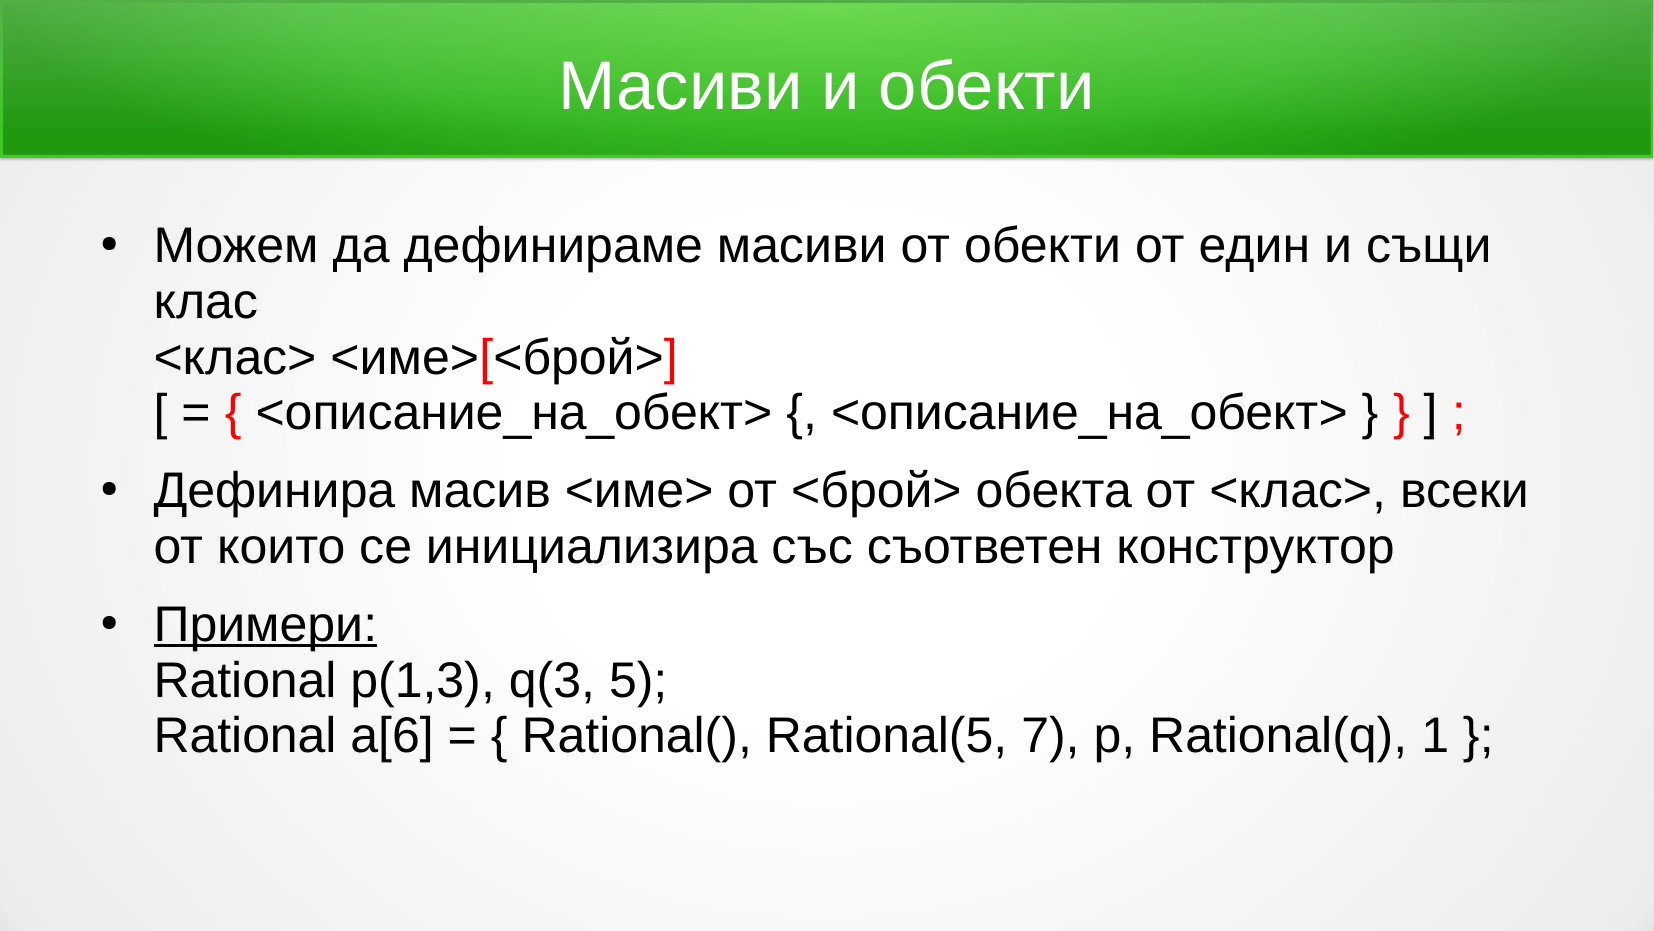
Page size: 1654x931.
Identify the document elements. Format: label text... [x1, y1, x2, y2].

title Масиви и обекти [82, 37, 1571, 135]
list Можем да дефинираме масиви от обекти от един и същи клас <клас> <име>[<брой>] [ = { <описание_на_обект> {, <описание_на_обект> } } ] ; Дефинира масив <име> от <брой> обекта от <клас>, всеки от които се инициализира със съответен конструктор Примери: Rational p(1,3), q(3, 5); Rational a[6] = { Rational(), Rational(5, 7), p, Rational(q), 1 }; [82, 217, 1538, 886]
